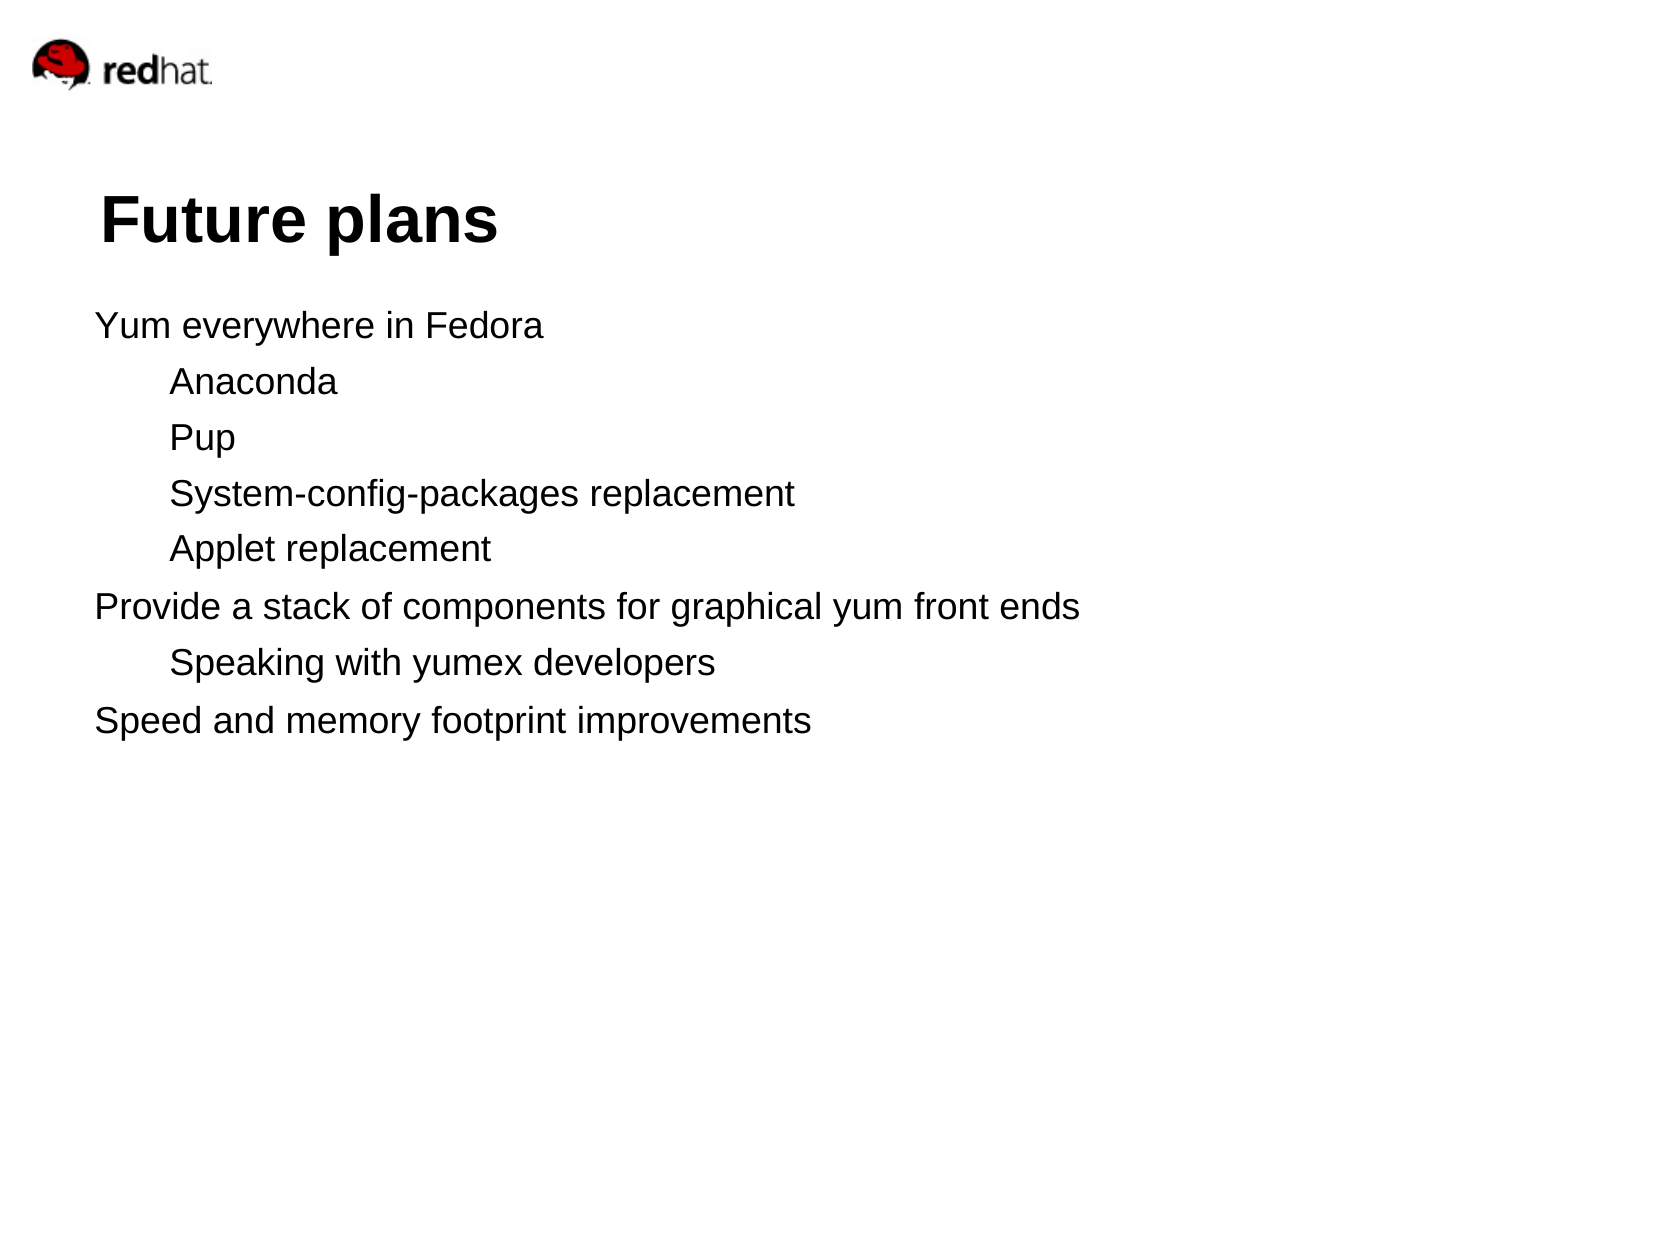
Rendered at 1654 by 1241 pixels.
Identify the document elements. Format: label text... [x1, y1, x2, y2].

picture [31, 37, 212, 98]
list Yum everywhere in Fedora Anaconda Pup System-config-packages replacement Applet replacement Provide a stack of components for graphical yum front ends Speaking with yumex developers Speed and memory footprint improvements [94, 304, 1500, 1174]
title Future plans [100, 164, 1506, 275]
